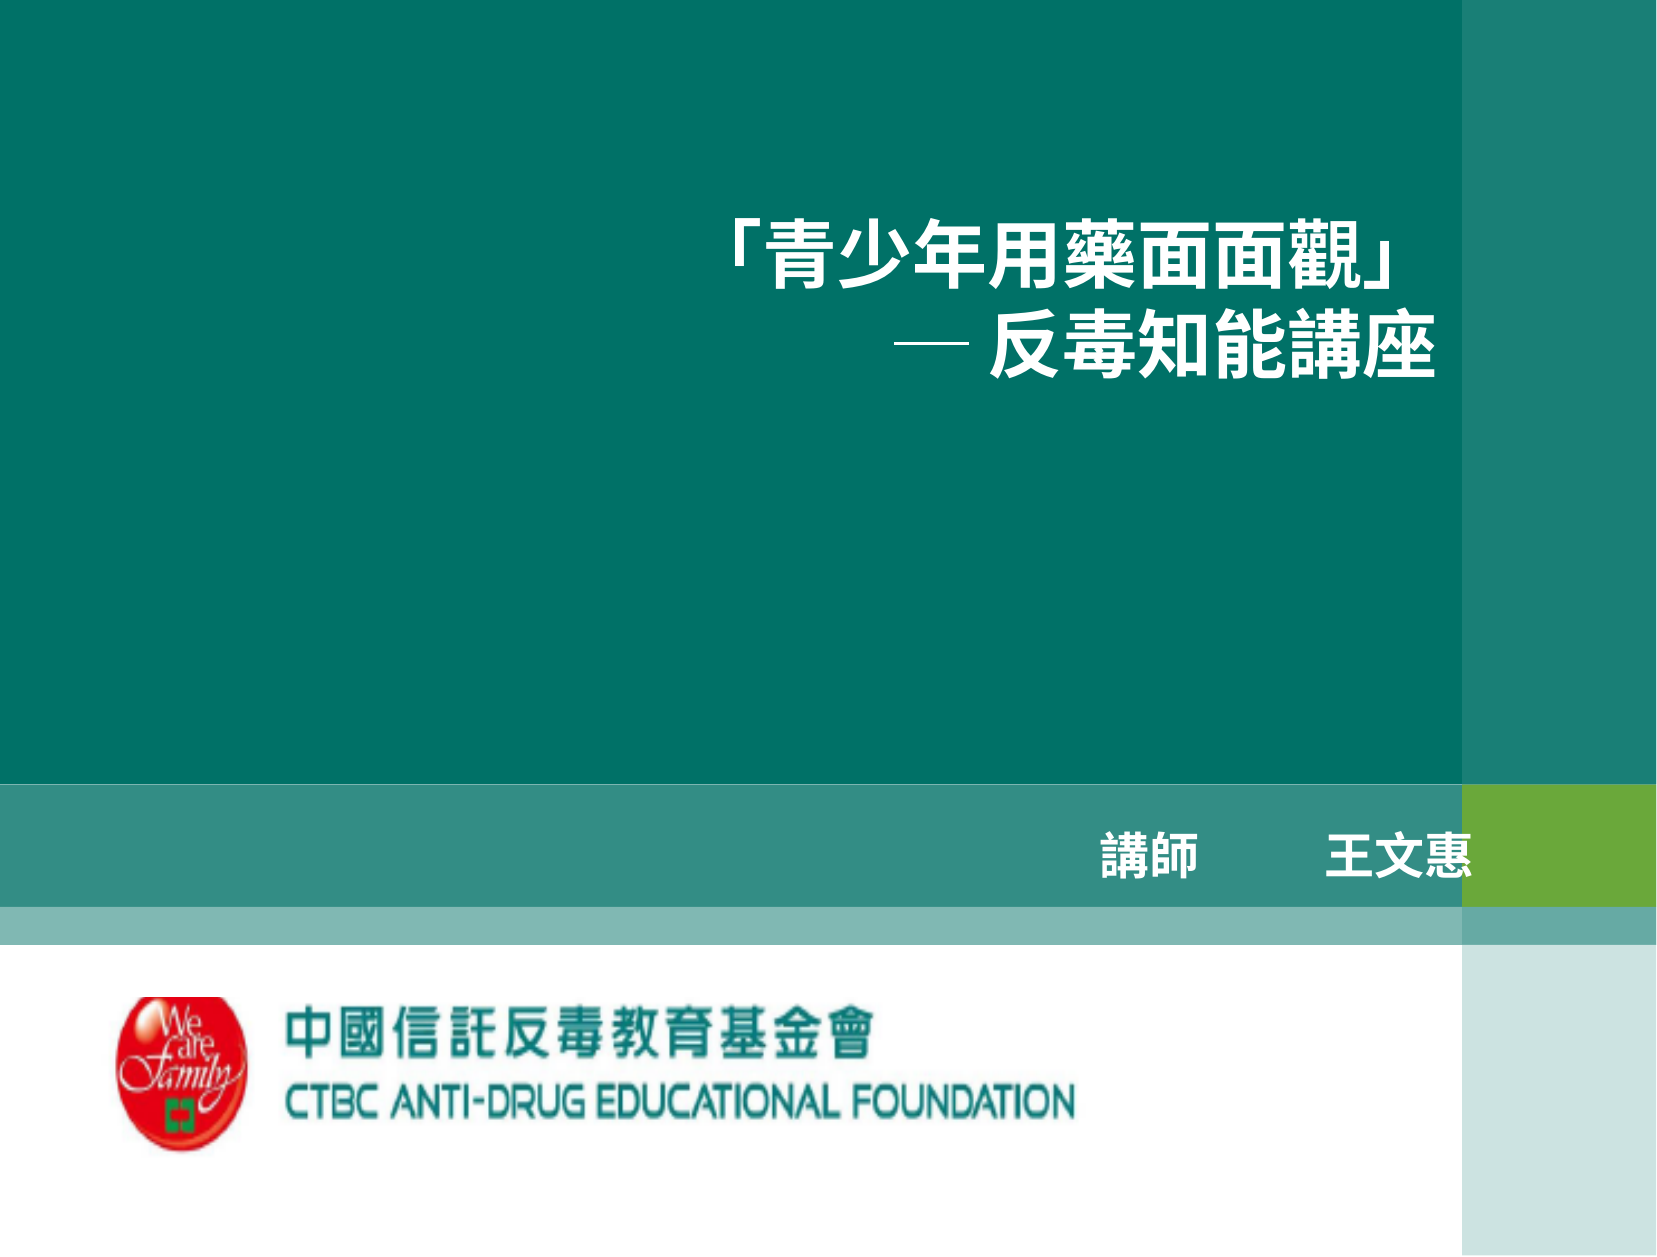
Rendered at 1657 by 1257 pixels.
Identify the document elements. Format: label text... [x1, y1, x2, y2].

text_box 講師 王文惠 [969, 817, 1489, 892]
picture [95, 997, 1113, 1217]
text_box 「青少年用藥面面觀」 ─反毒知能講座 [0, 143, 1455, 451]
